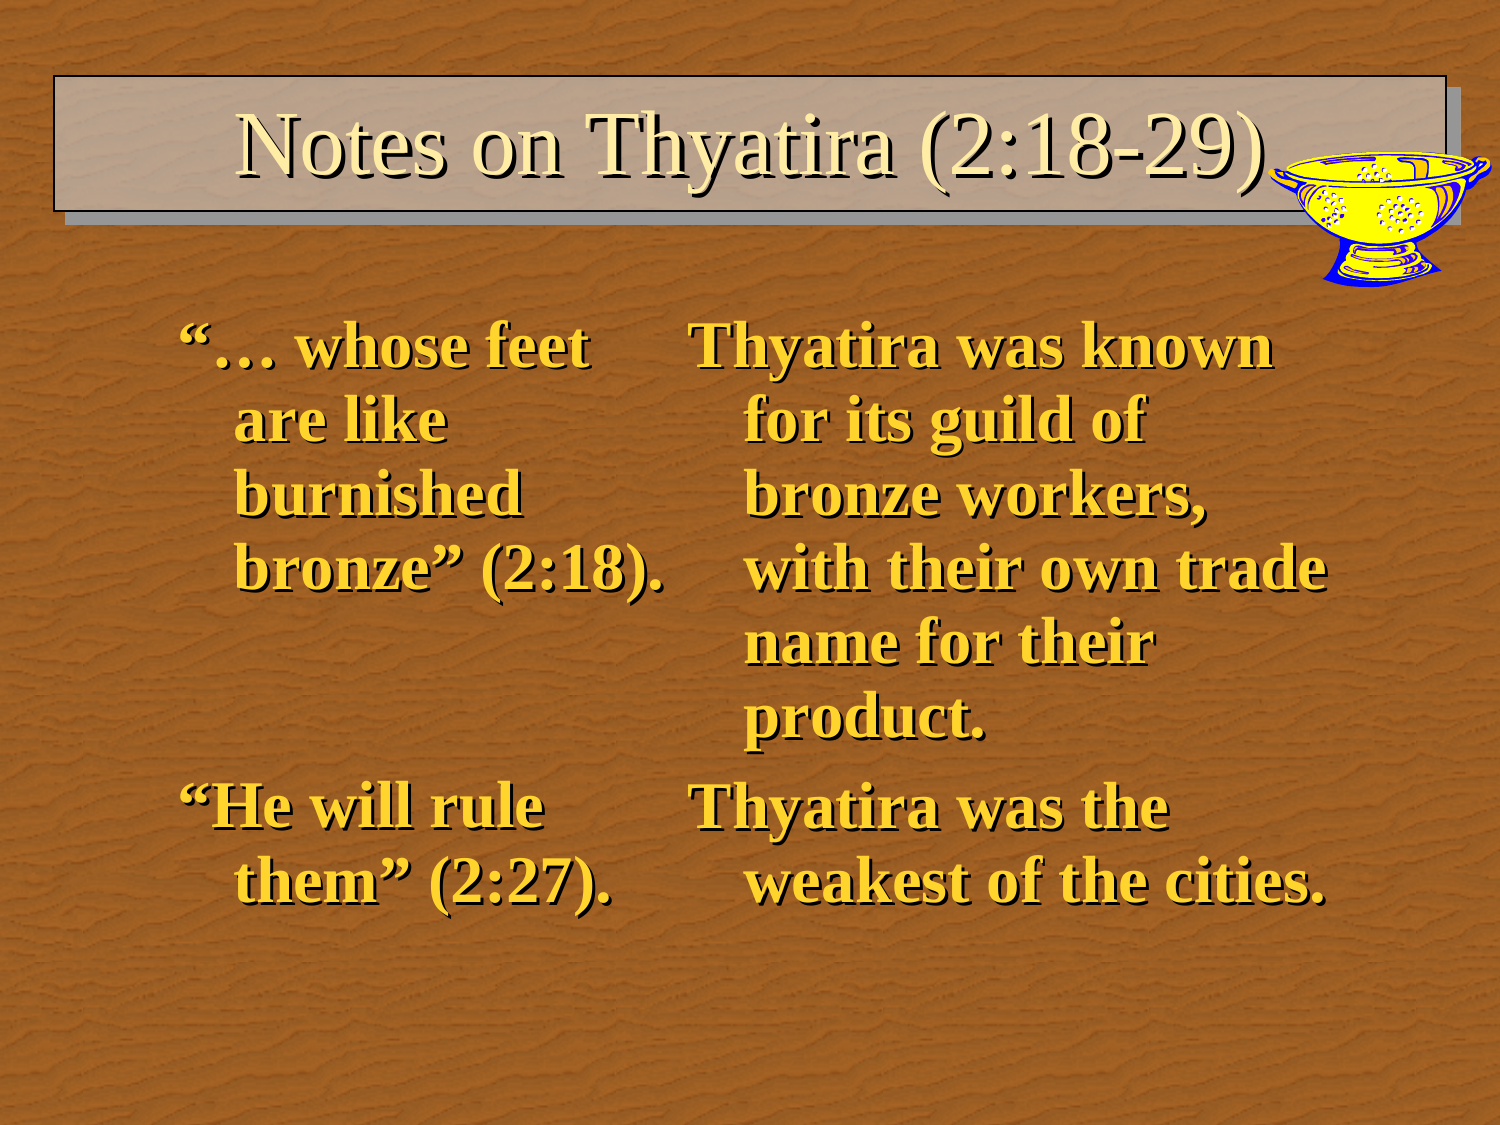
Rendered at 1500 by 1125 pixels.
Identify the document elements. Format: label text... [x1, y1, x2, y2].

list Thyatira was known for its guild of bronze workers, with their own trade name for their product. Thyatira was the weakest of the cities. [672, 299, 1351, 1051]
chart [1398, 158, 1428, 164]
chart [1270, 151, 1492, 288]
title Notes on Thyatira (2:18-29) [65, 85, 1435, 203]
text_box [1268, 168, 1298, 189]
chart [1424, 171, 1444, 179]
text_box [1337, 241, 1433, 282]
picture [0, 0, 1500, 1125]
chart [1413, 166, 1422, 180]
text_box [1468, 157, 1491, 183]
text_box [1285, 151, 1477, 244]
list “… whose feet are like burnished bronze” (2:18). “He will rule them” (2:27). [162, 299, 672, 1051]
